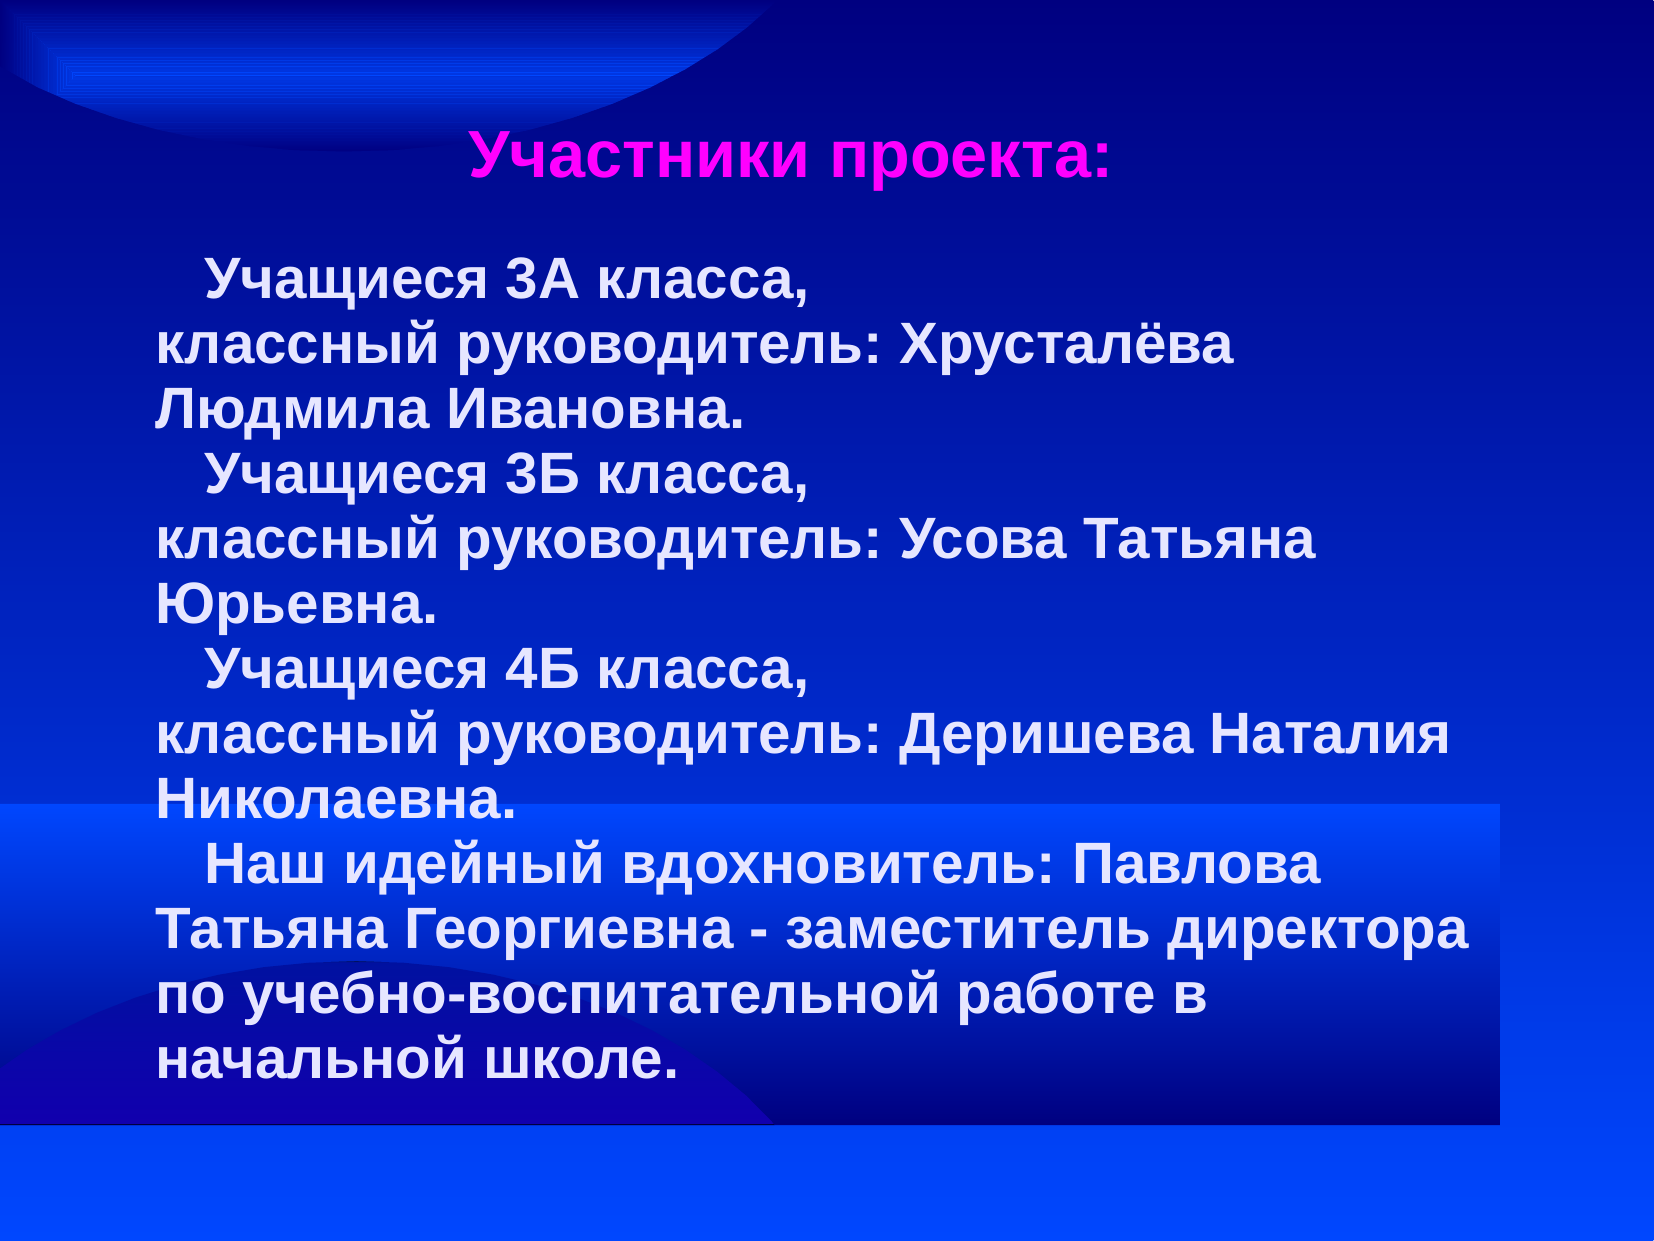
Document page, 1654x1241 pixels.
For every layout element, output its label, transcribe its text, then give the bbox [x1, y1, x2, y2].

text_box Участники проекта: [249, 109, 1387, 199]
text_box Учащиеся 3А класса, классный руководитель: Хрусталёва Людмила Ивановна. Учащиеся 3Б класса, классный руководитель: Усова Татьяна Юрьевна. Учащиеся 4Б класса, классный руководитель: Деришева Наталия Николаевна. Наш идейный вдохновитель: Павлова Татьяна Георгиевна - заместитель директора по учебно-воспитательной работе в начальной школе. [140, 238, 1520, 1118]
